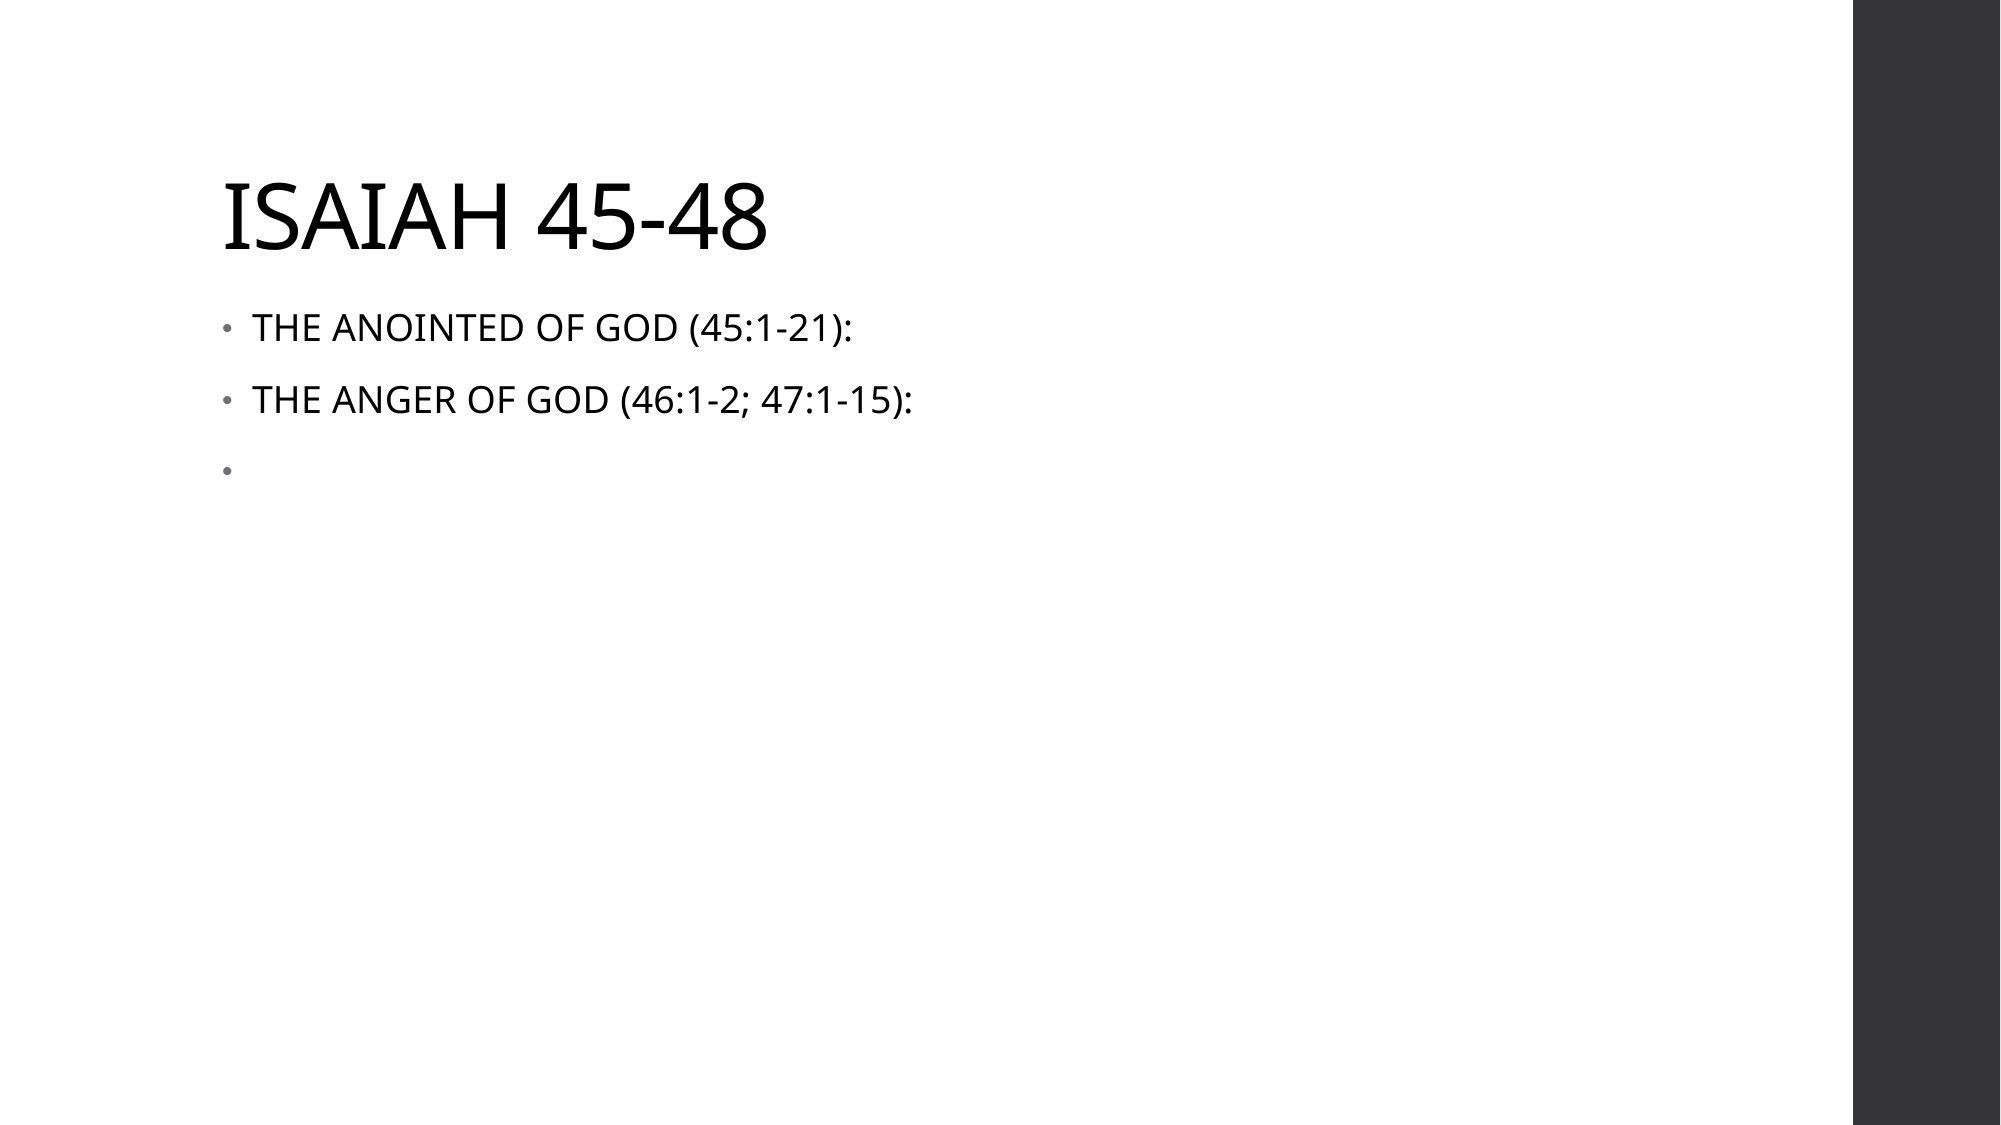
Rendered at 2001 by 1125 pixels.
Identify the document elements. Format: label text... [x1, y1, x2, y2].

title ISAIAH 45-48 [206, 60, 1797, 278]
list THE ANOINTED OF GOD (45:1-21): THE ANGER OF GOD (46:1-2; 47:1-15): [206, 299, 1617, 1014]
